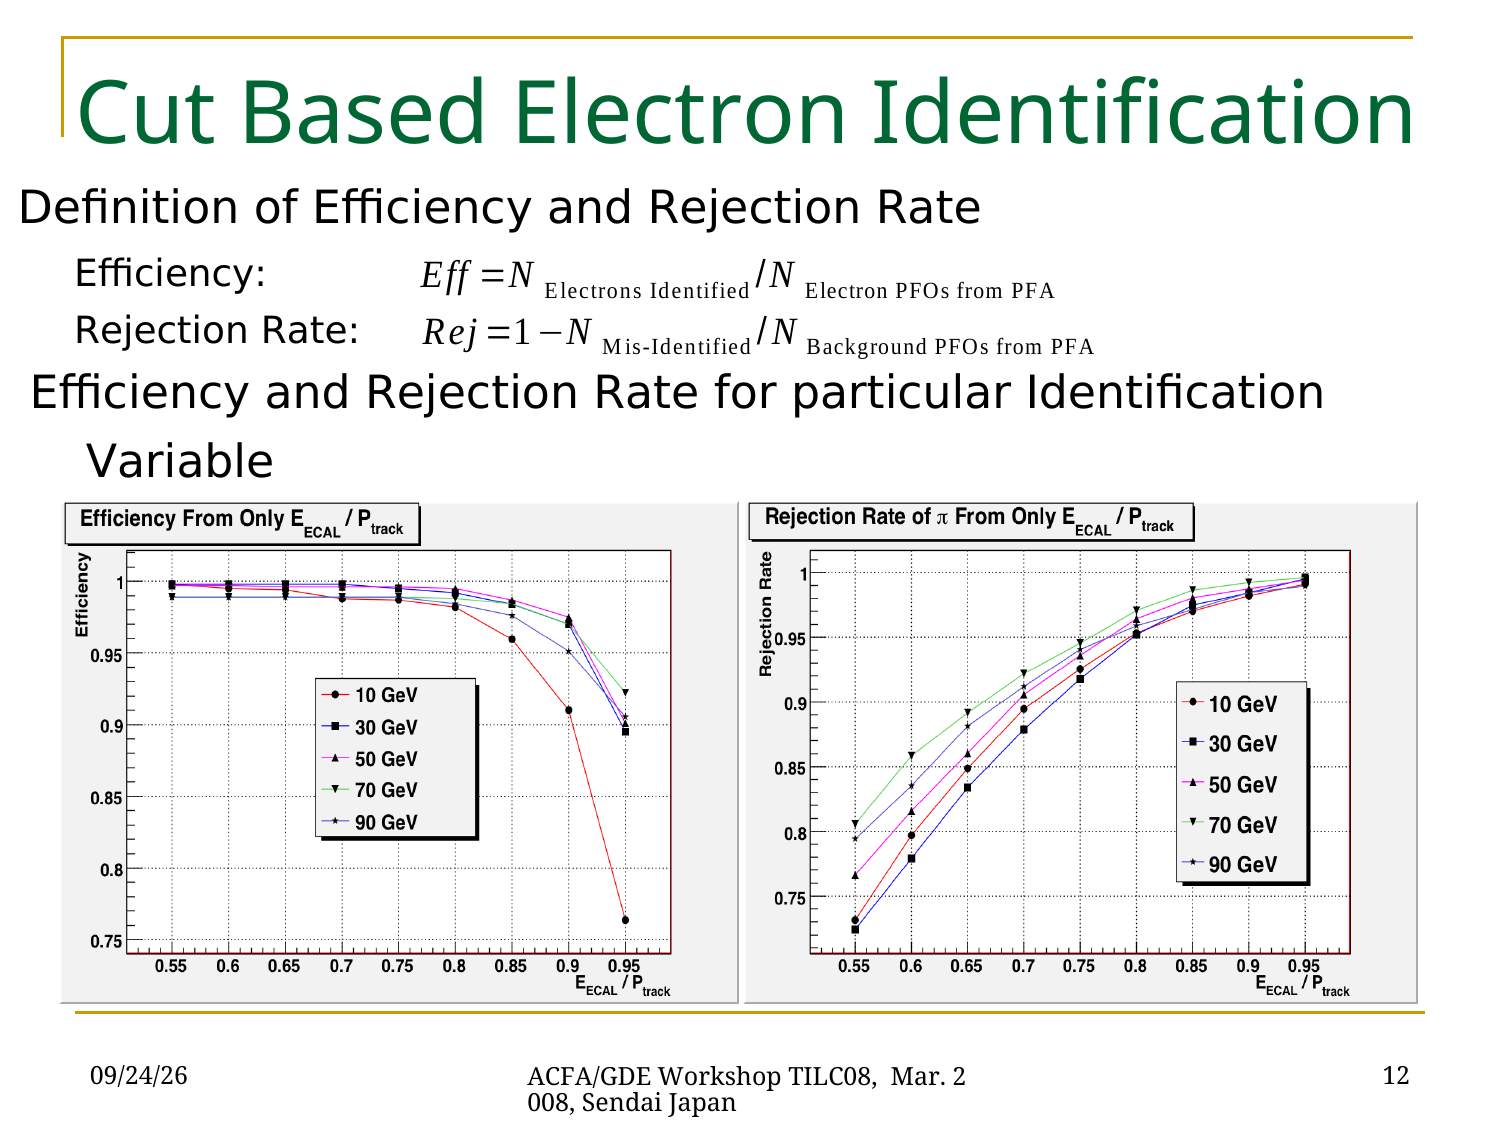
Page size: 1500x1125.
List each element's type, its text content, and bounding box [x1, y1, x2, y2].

list Definition of Efficiency and Rejection Rate Efficiency: Rejection Rate: [17, 165, 1436, 373]
picture [743, 501, 1418, 1004]
list Efficiency and Rejection Rate for particular Identification Variable EPratio Only (for only Barrel Region) [29, 366, 1447, 662]
picture [59, 501, 739, 1004]
title Cut Based Electron Identification [75, 23, 1426, 196]
chart [415, 308, 1103, 360]
chart [413, 251, 1062, 304]
